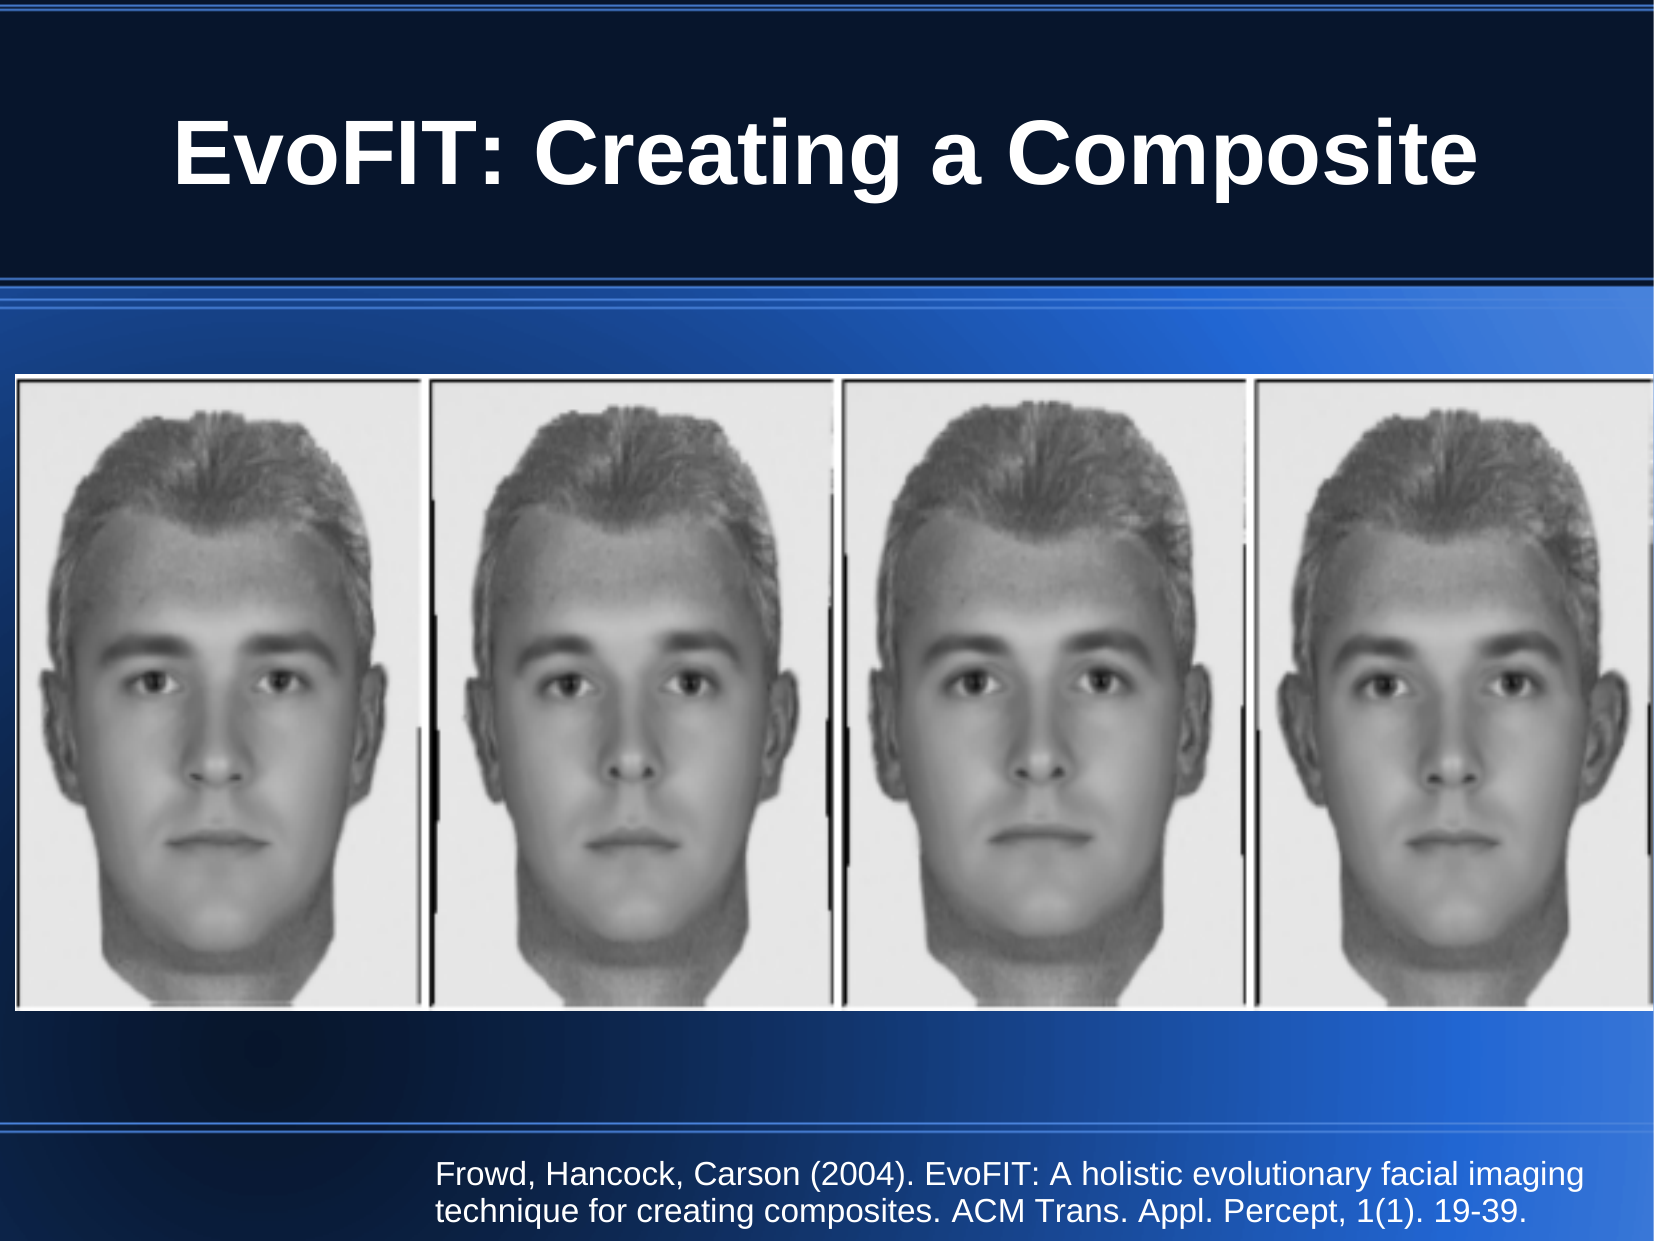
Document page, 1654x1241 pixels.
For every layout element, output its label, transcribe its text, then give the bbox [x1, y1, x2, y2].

text_box Frowd, Hancock, Carson (2004). EvoFIT: A holistic evolutionary facial imaging technique for creating composites. ACM Trans. Appl. Percept, 1(1). 19-39. [435, 1155, 1651, 1230]
title EvoFIT: Creating a Composite [82, 49, 1571, 257]
picture [0, 0, 1654, 1241]
